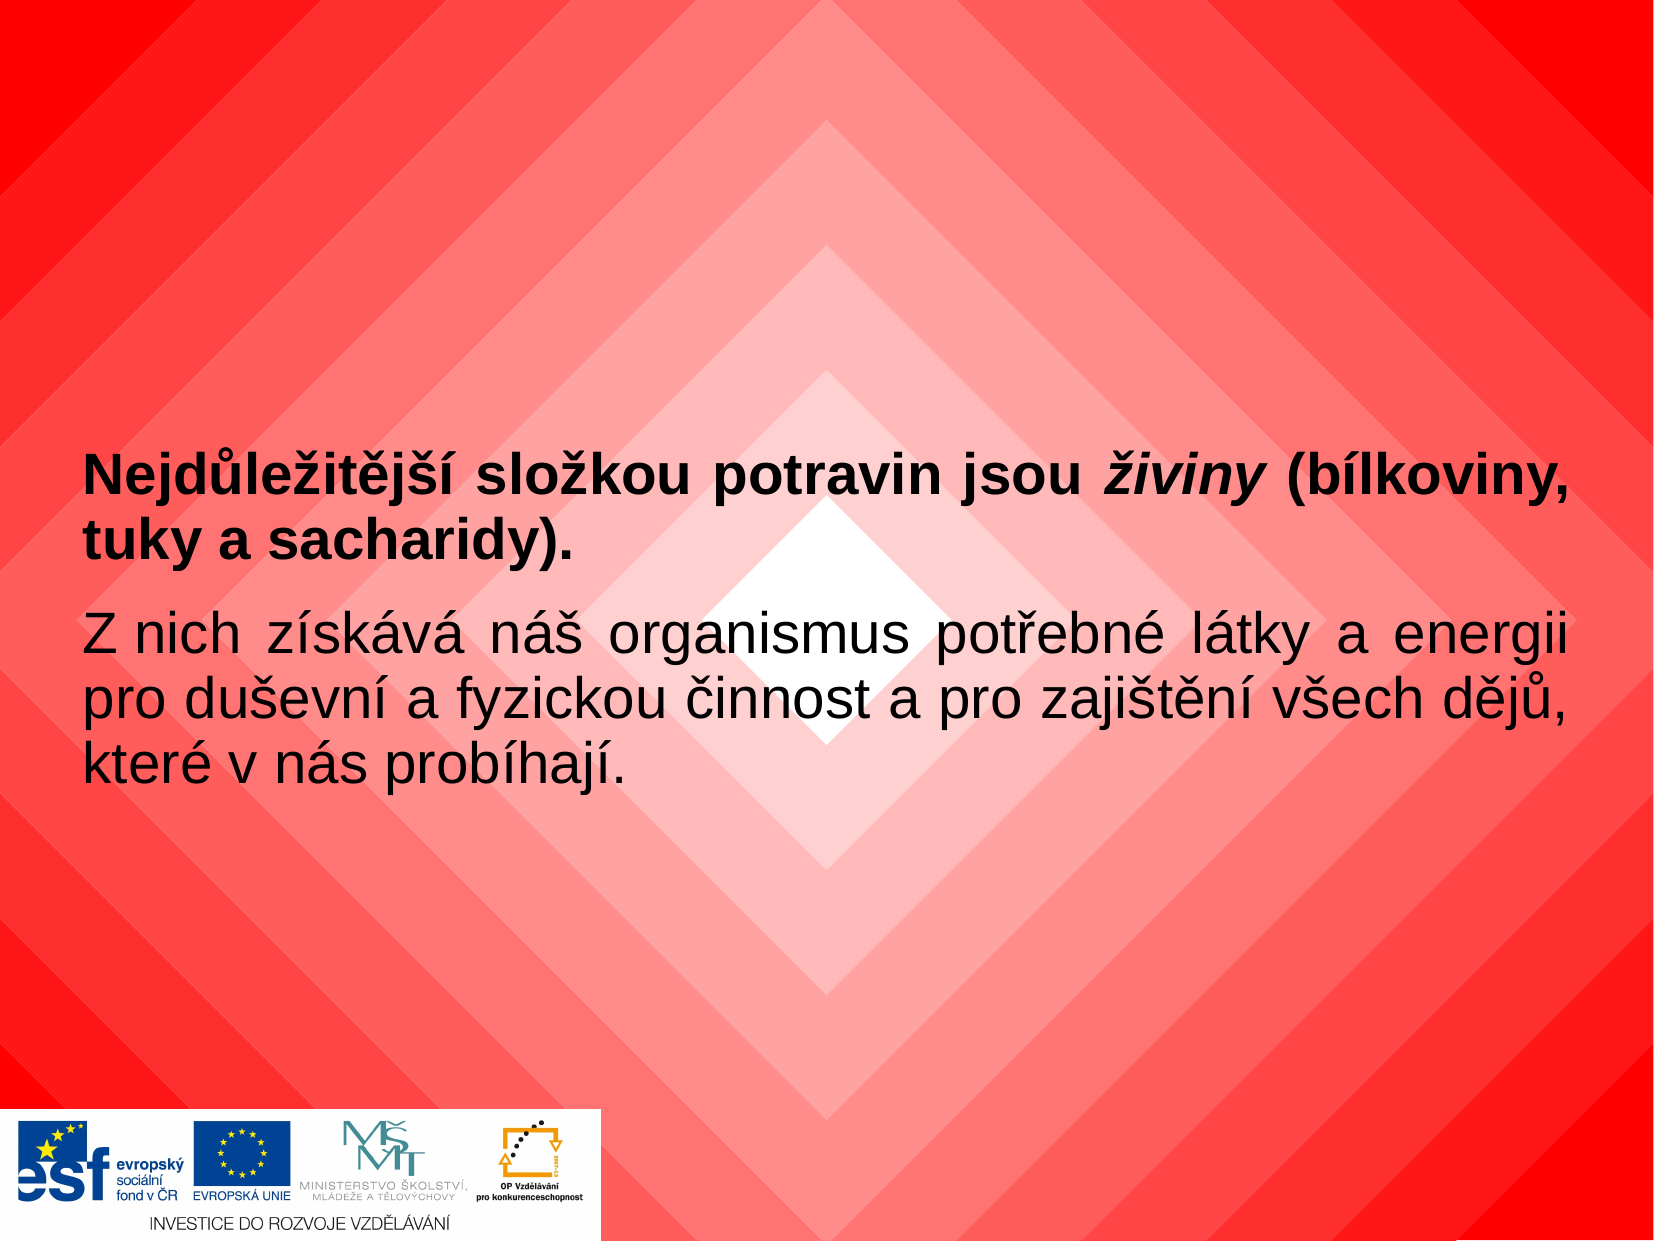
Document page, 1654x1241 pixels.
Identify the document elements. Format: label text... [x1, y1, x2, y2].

picture [0, 1109, 601, 1241]
list Nejdůležitější složkou potravin jsou živiny (bílkoviny, tuky a sacharidy). Z nich získává náš organismus potřebné látky a energii pro duševní a fyzickou činnost a pro zajištění všech dějů, které v nás probíhají. [82, 441, 1571, 799]
